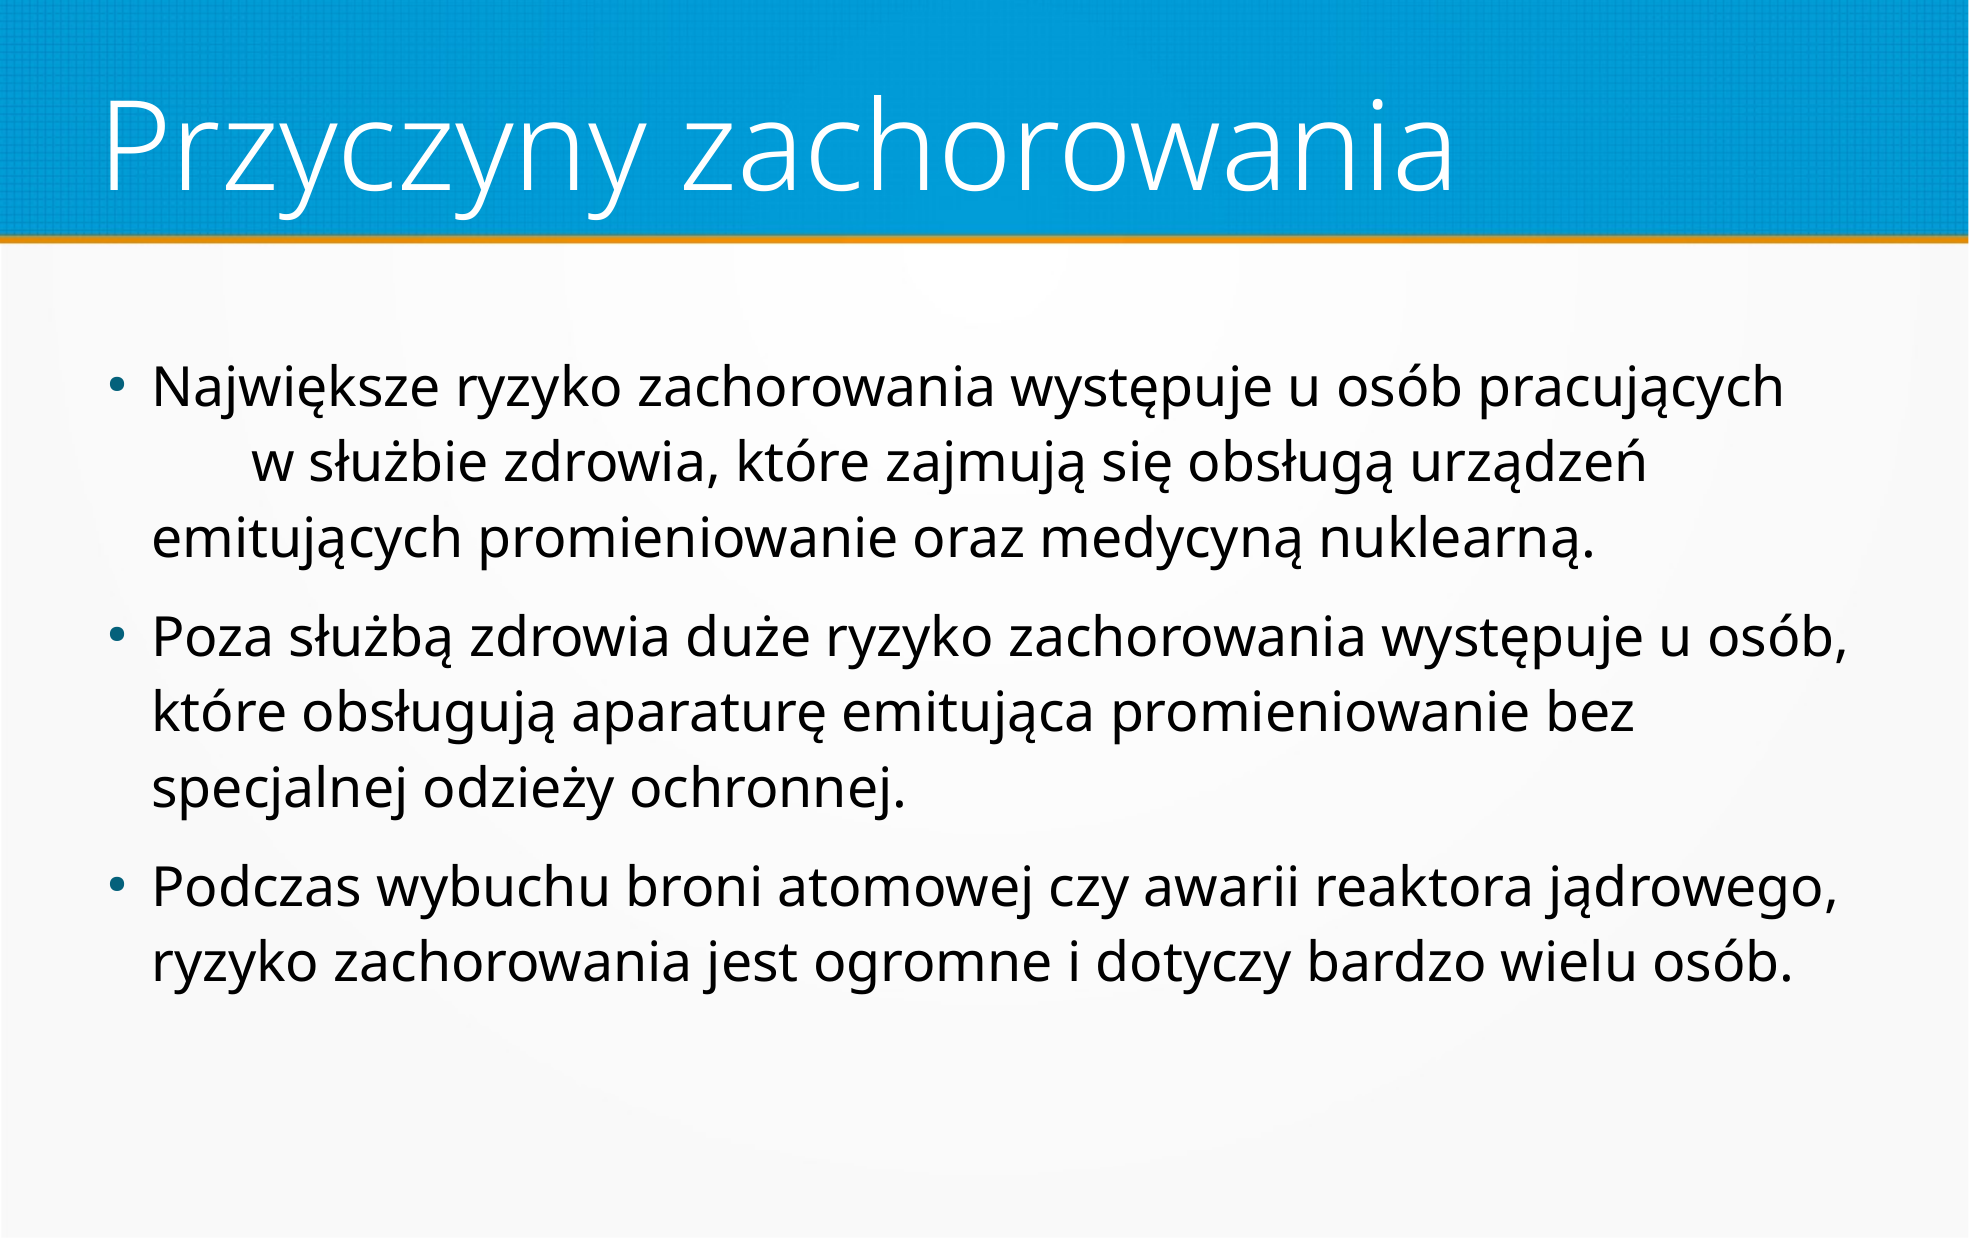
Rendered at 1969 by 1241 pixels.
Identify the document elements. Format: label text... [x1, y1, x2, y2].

title Przyczyny zachorowania [98, 19, 1870, 227]
list Największe ryzyko zachorowania występuje u osób pracujących w służbie zdrowia, które zajmują się obsługą urządzeń emitujących promieniowanie oraz medycyną nuklearną. Poza służbą zdrowia duże ryzyko zachorowania występuje u osób, które obsługują aparaturę emitująca promieniowanie bez specjalnej odzieży ochronnej. Podczas wybuchu broni atomowej czy awarii reaktora jądrowego, ryzyko zachorowania jest ogromne i dotyczy bardzo wielu osób. [92, 248, 1855, 1014]
picture [0, 233, 1969, 1241]
